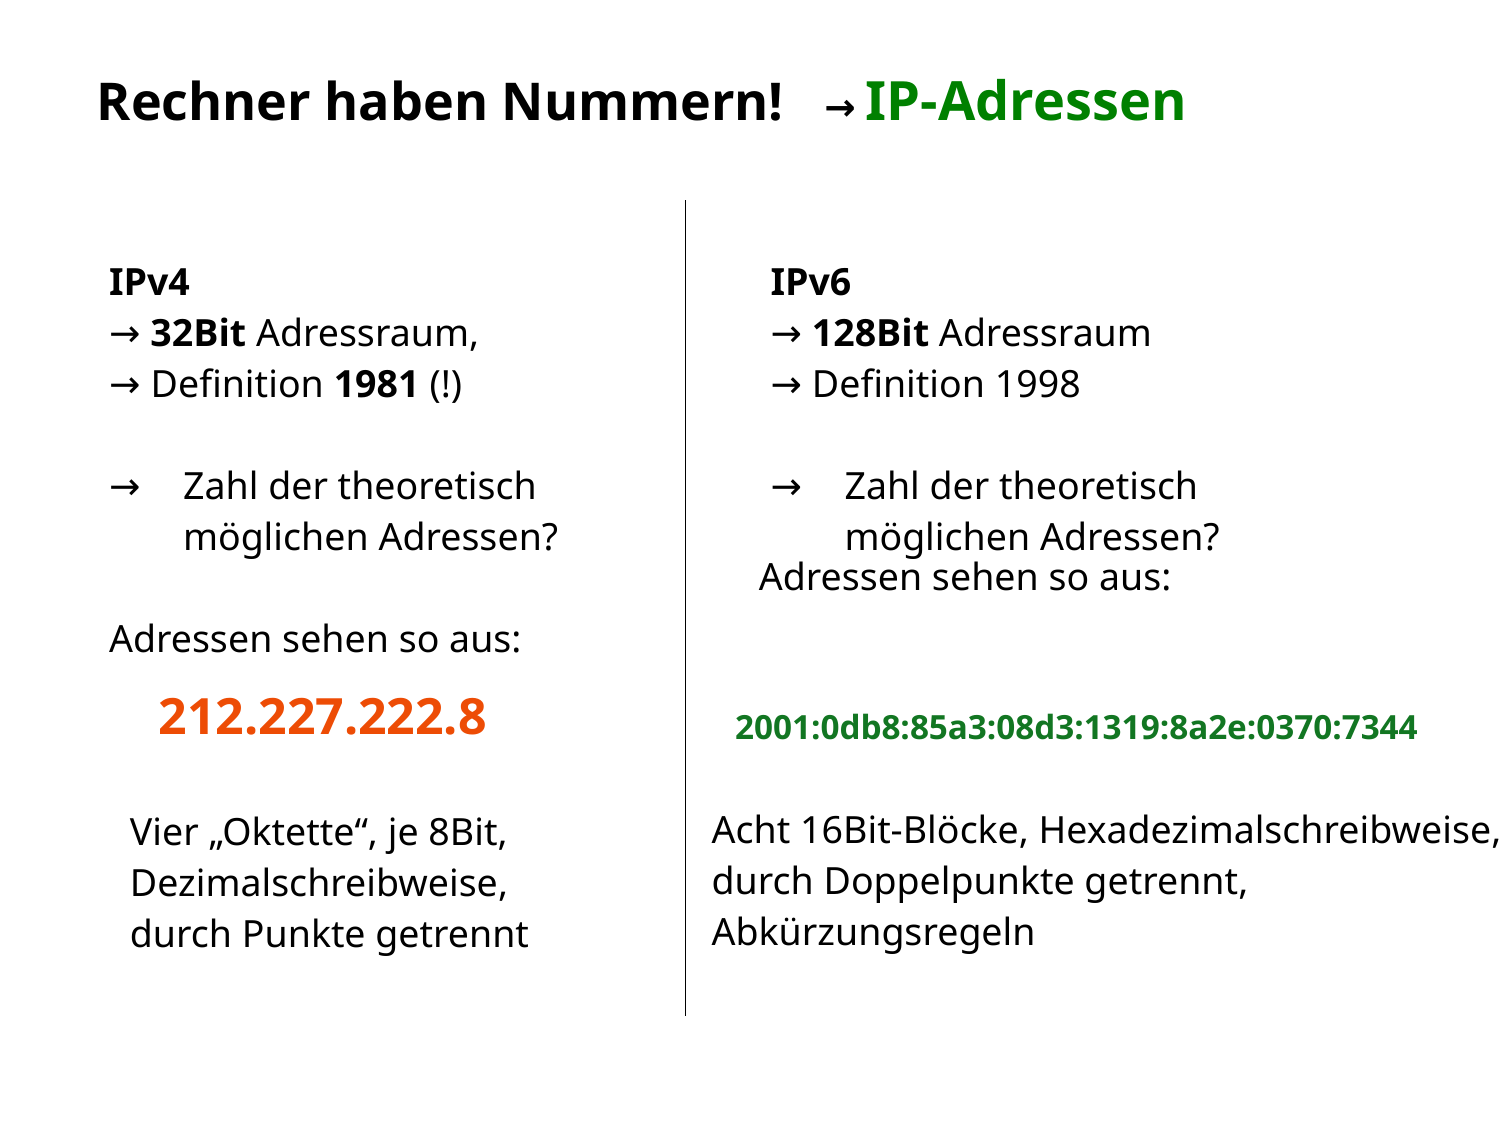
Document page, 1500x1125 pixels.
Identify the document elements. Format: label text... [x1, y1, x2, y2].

text_box Adressen sehen so aus: [744, 543, 1323, 601]
text_box IPv4 → 32Bit Adressraum, → Definition 1981 (!) → Zahl der theoretisch möglichen Adressen? Adressen sehen so aus: [94, 248, 638, 686]
text_box Rechner haben Nummern! → IP-Adressen [82, 58, 1407, 139]
text_box Vier „Oktette“, je 8Bit, Dezimalschreibweise, durch Punkte getrennt [115, 798, 533, 940]
text_box Acht 16Bit-Blöcke, Hexadezimalschreibweise, durch Doppelpunkte getrennt, Abkürzungsregeln [696, 796, 1494, 981]
text_box 2001:0db8:85a3:08d3:1319:8a2e:0370:7344 [720, 696, 1465, 787]
text_box 212.227.222.8 [144, 673, 520, 745]
text_box IPv6 → 128Bit Adressraum → Definition 1998 → Zahl der theoretisch möglichen Adressen? [755, 248, 1252, 517]
